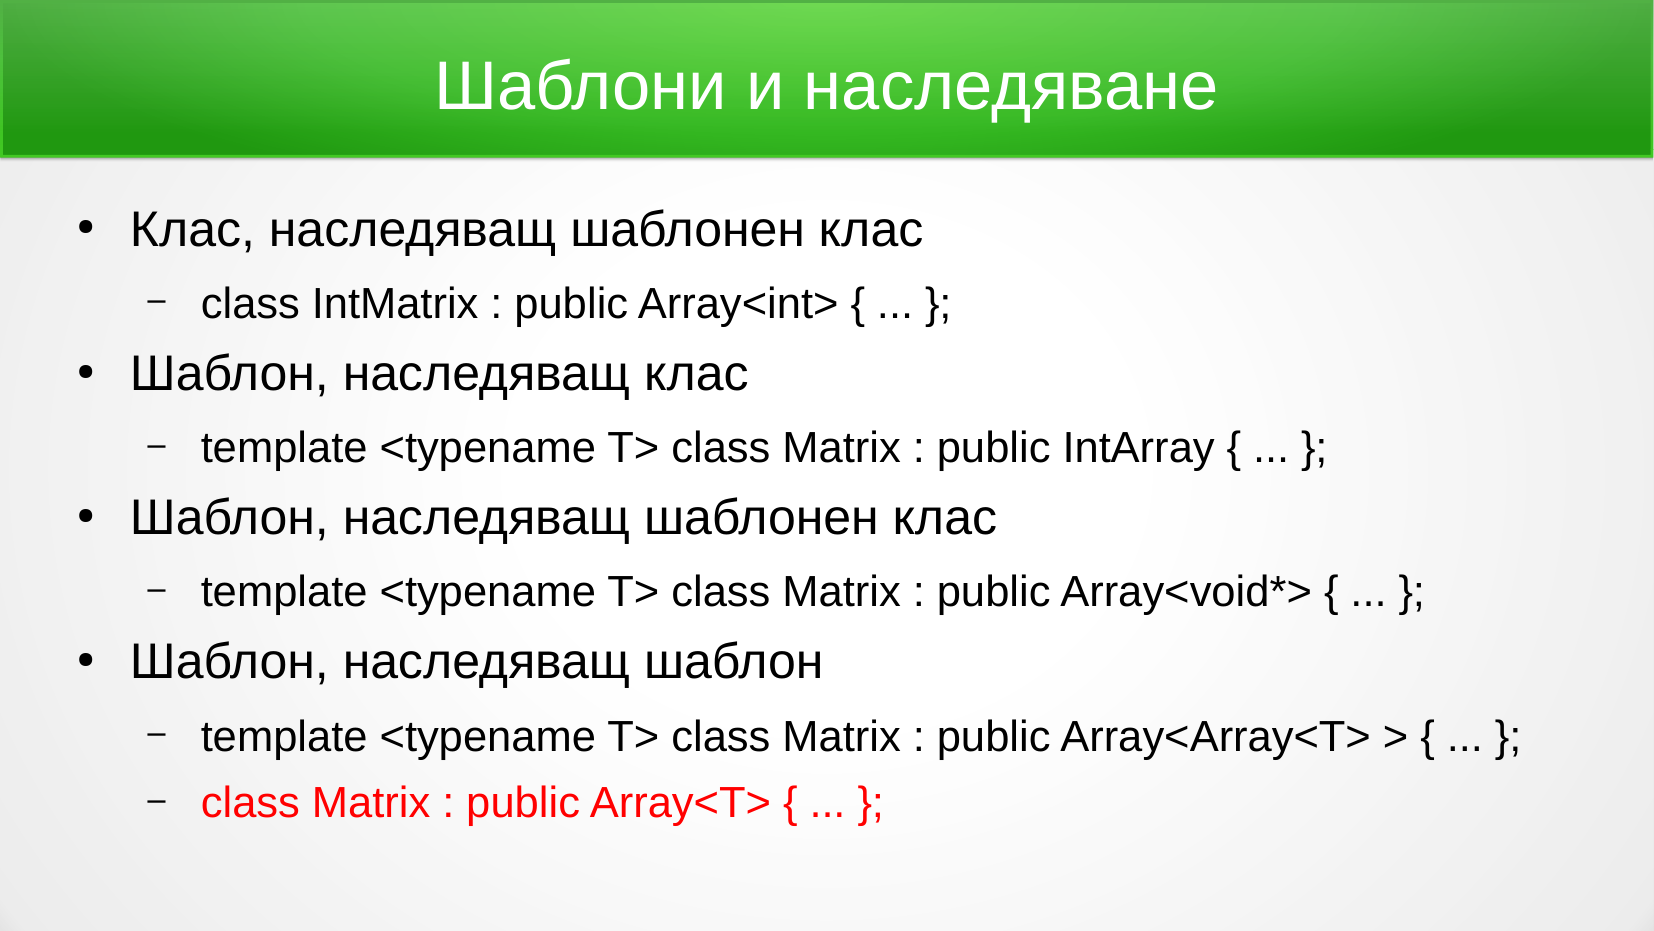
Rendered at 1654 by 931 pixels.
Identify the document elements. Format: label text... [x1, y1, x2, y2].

title Шаблони и наследяване [82, 37, 1571, 135]
list Клас, наследяващ шаблонен клас class IntMatrix : public Array<int> { ... }; Шаблон, наследяващ клас template <typename T> class Matrix : public IntArray { ... }; Шаблон, наследяващ шаблонен клас template <typename T> class Matrix : public Array<void*> { ... }; Шаблон, наследяващ шаблон template <typename T> class Matrix : public Array<Array<T> > { ... }; class Matrix : public Array<T> { ... }; [59, 200, 1607, 898]
